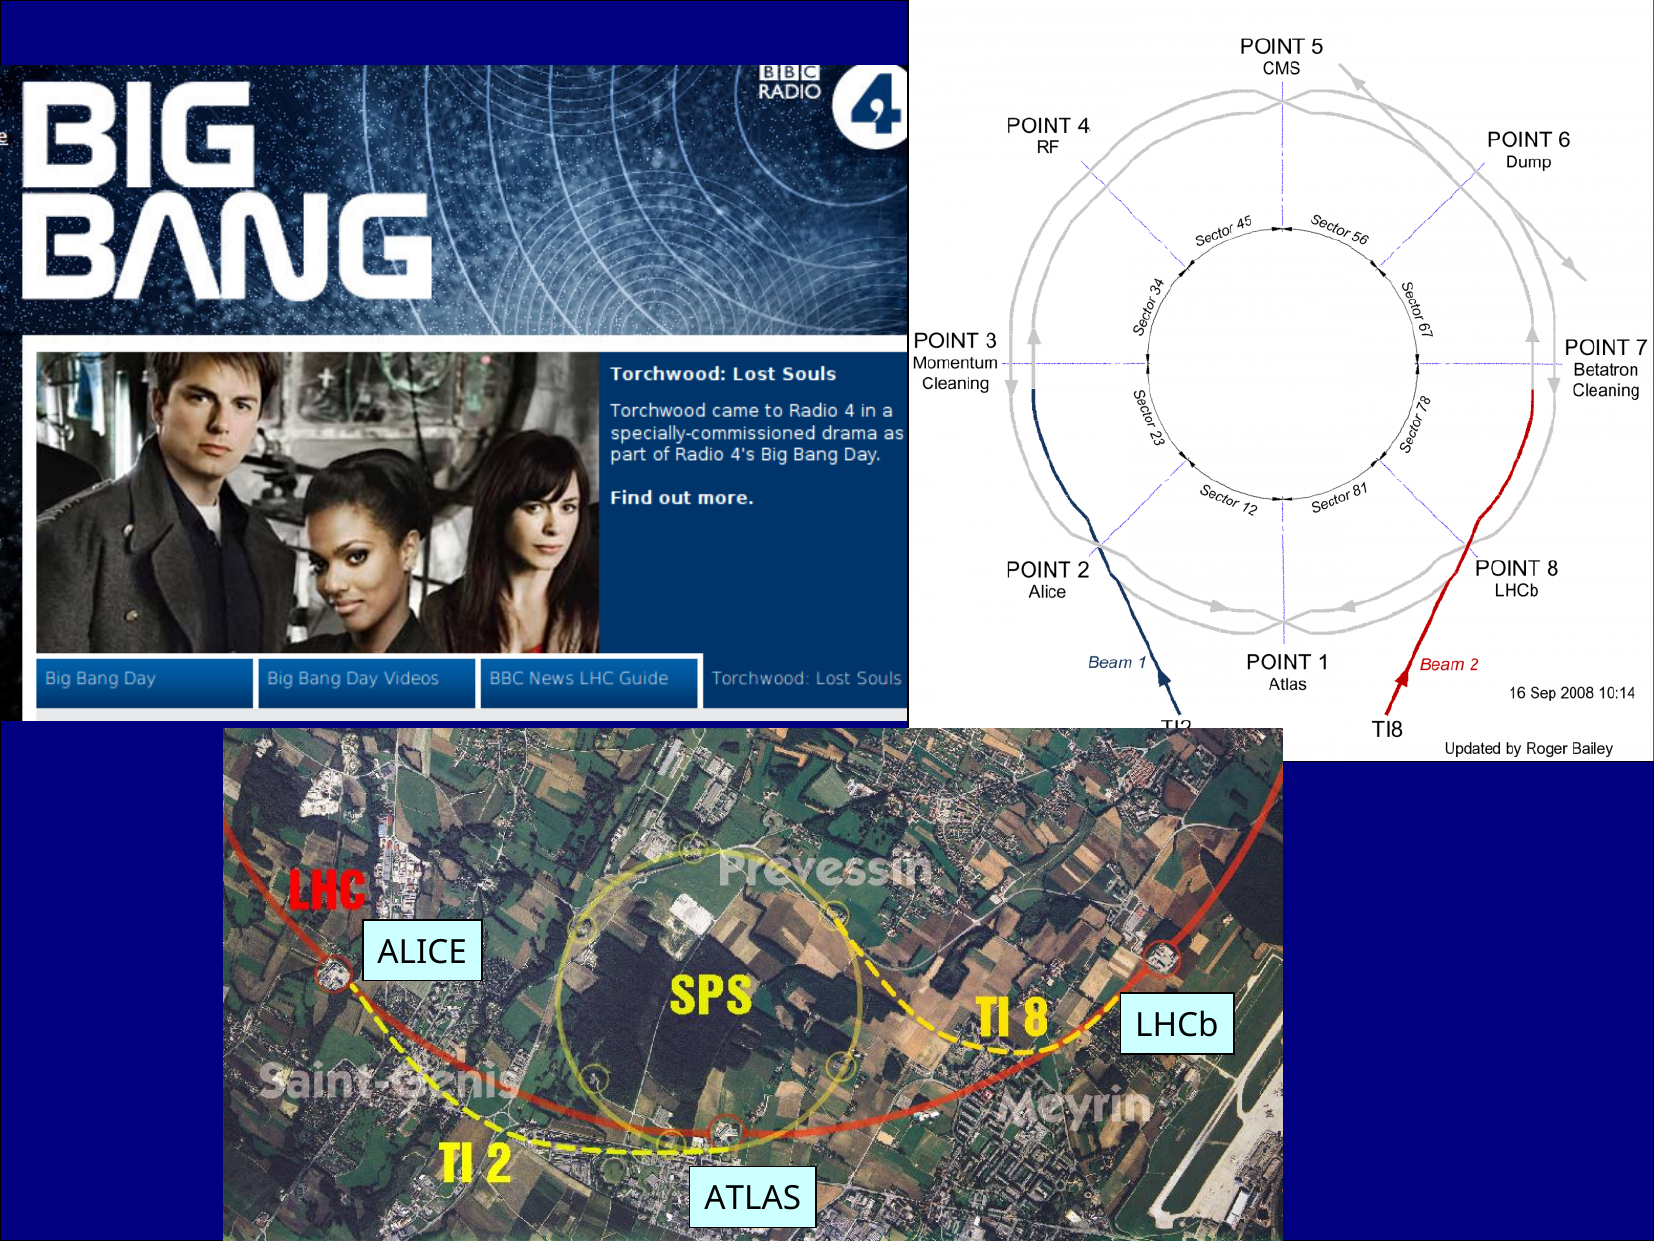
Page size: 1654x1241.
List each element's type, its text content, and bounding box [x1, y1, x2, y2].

text_box LHCb [1120, 993, 1234, 1054]
text_box [0, 721, 907, 1241]
picture [223, 0, 1654, 1241]
text_box [1283, 762, 1654, 1241]
text_box ALICE [362, 919, 483, 981]
picture [0, 65, 907, 721]
text_box [0, 0, 907, 65]
text_box ATLAS [689, 1166, 816, 1228]
